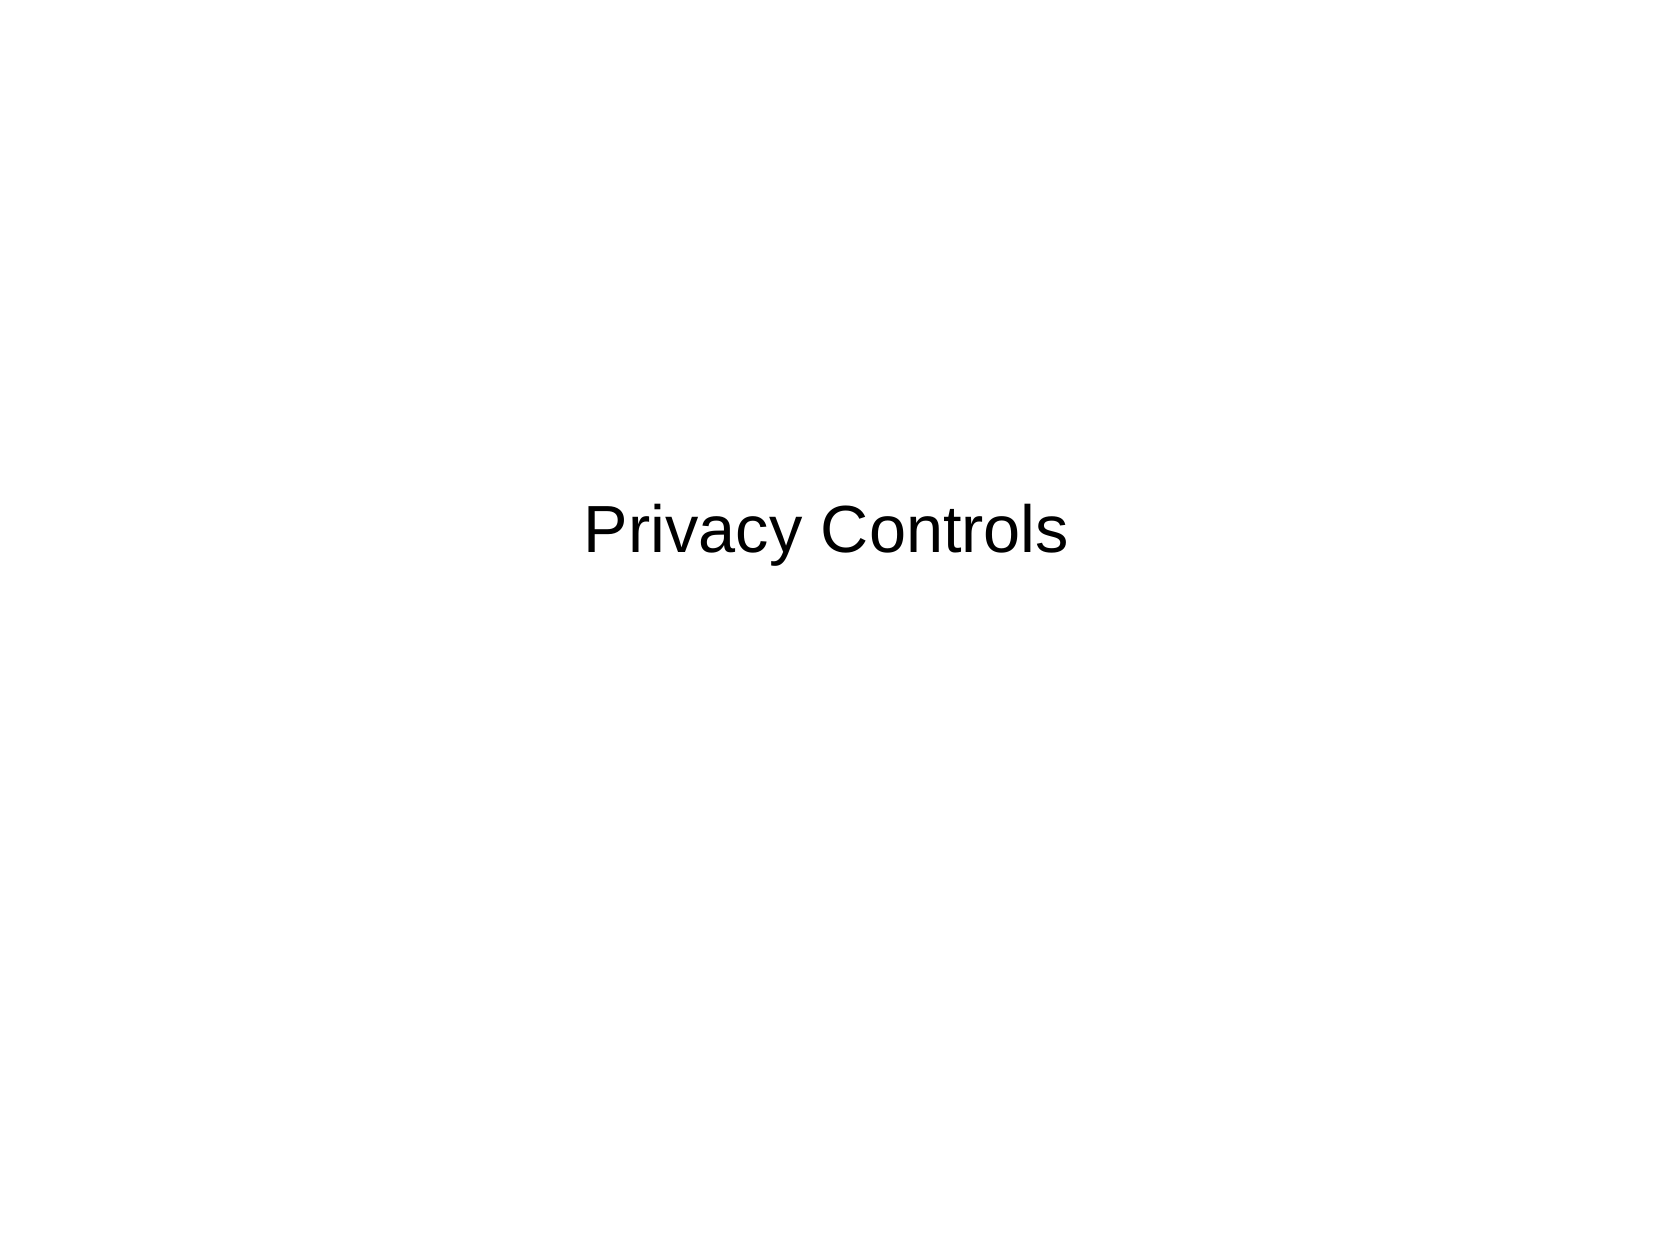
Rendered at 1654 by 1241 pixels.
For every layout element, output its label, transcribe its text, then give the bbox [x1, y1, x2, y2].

subtitle Privacy Controls [82, 49, 1571, 1010]
